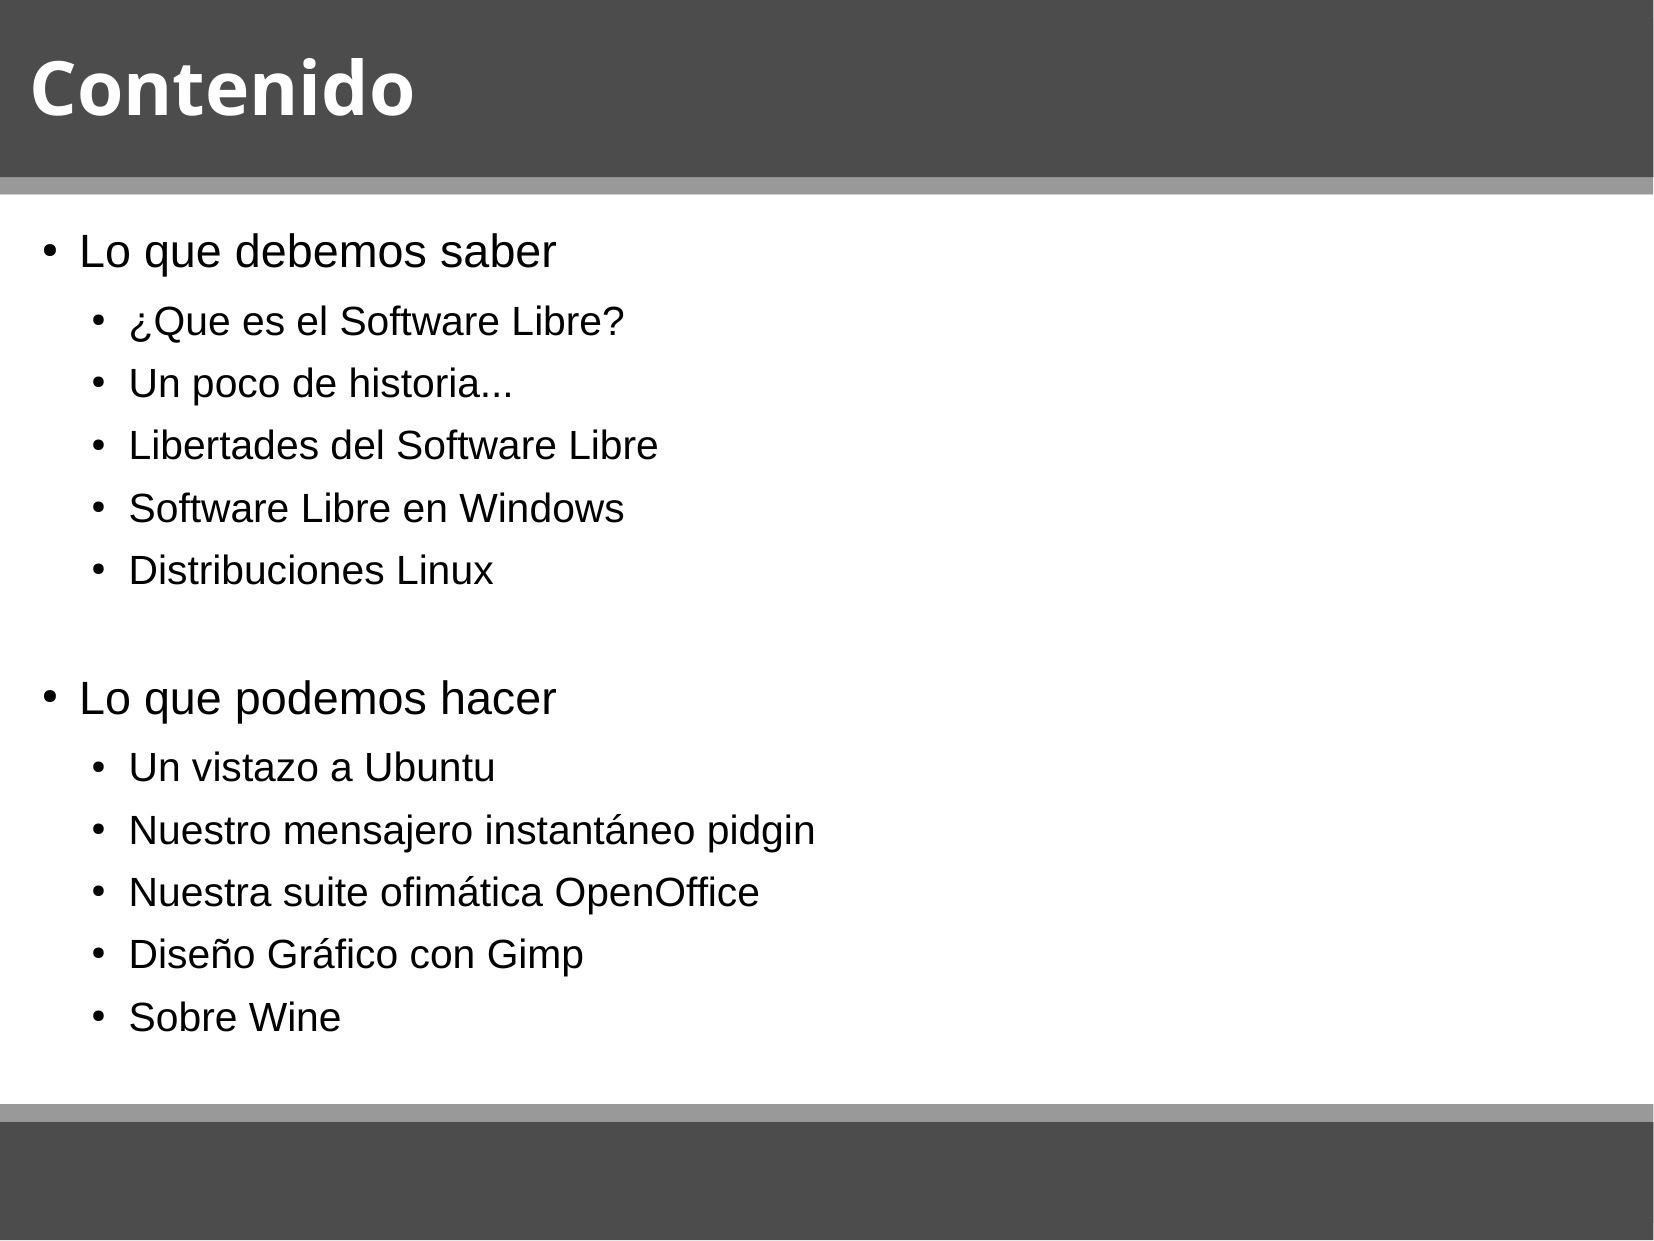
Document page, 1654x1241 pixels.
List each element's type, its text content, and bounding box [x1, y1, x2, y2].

list Lo que debemos saber ¿Que es el Software Libre? Un poco de historia... Libertades del Software Libre Software Libre en Windows Distribuciones Linux Lo que podemos hacer Un vistazo a Ubuntu Nuestro mensajero instantáneo pidgin Nuestra suite ofimática OpenOffice Diseño Gráfico con Gimp Sobre Wine [29, 225, 1625, 1044]
title Contenido [29, 8, 1654, 166]
